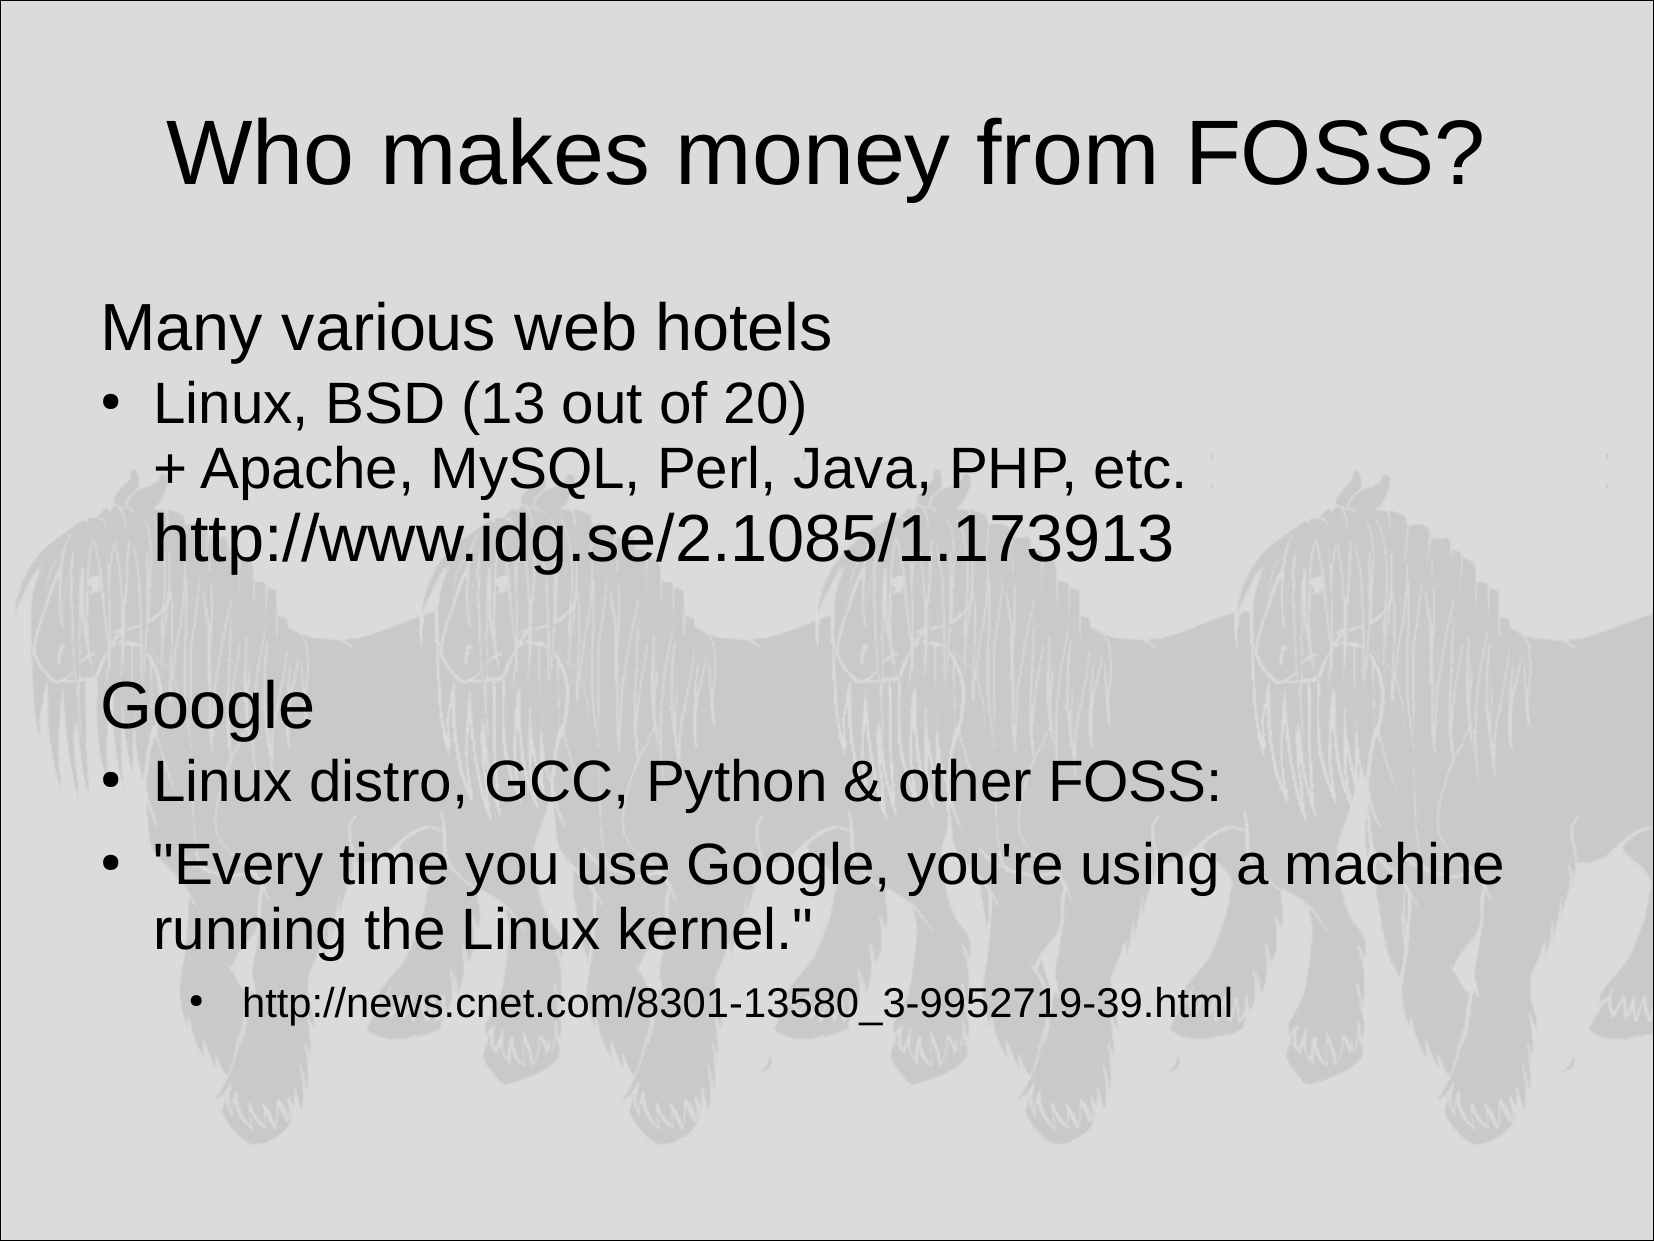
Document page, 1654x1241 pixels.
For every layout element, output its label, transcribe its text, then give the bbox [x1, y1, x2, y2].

list Many various web hotels Linux, BSD (13 out of 20) + Apache, MySQL, Perl, Java, PHP, etc. http://www.idg.se/2.1085/1.173913 Google Linux distro, GCC, Python & other FOSS: "Every time you use Google, you're using a machine running the Linux kernel." http://news.cnet.com/8301-13580_3-9952719-39.html [82, 290, 1571, 1102]
title Who makes money from FOSS? [82, 49, 1571, 257]
